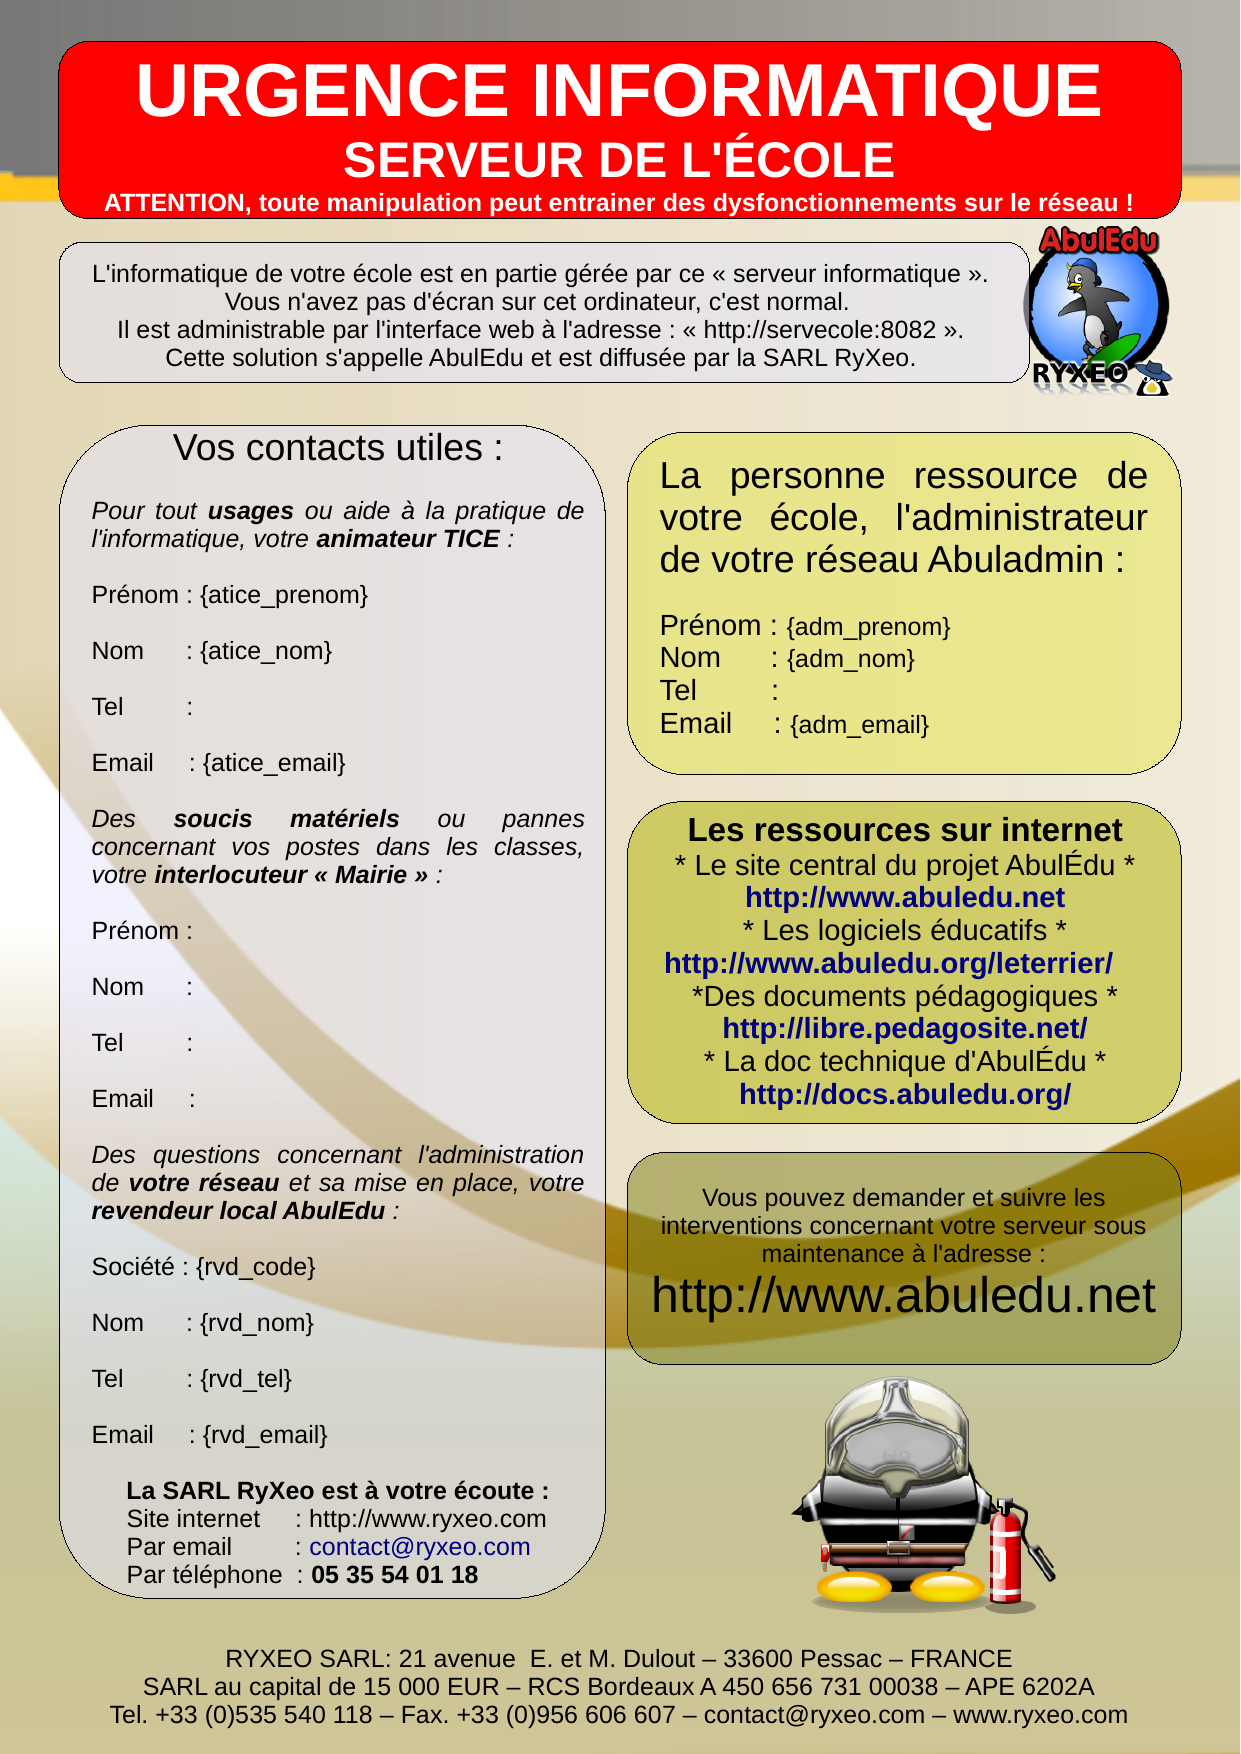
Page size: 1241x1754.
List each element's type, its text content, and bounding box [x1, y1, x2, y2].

text_box [63, 242, 1030, 374]
text_box La personne ressource de votre école, l'administrateur de votre réseau Abuladmin : Prénom : {adm_prenom} Nom : {adm_nom} Tel : Email : {adm_email} [644, 447, 1164, 748]
text_box [601, 488, 606, 1535]
text_box [646, 432, 1163, 447]
text_box [658, 1119, 1150, 1124]
text_box URGENCE INFORMATIQUE SERVEUR DE L'ÉCOLE ATTENTION, toute manipulation peut entrainer des dysfonctionnements sur le réseau ! [58, 41, 1182, 224]
text_box [69, 379, 1019, 383]
text_box Les ressources sur internet * Le site central du projet AbulÉdu * http://www.abuledu.net * Les logiciels éducatifs * http://www.abuledu.org/leterrier/ *Des documents pédagogiques * http://libre.pedagosite.net/ * La doc technique d'AbulÉdu * http://docs.abuledu.org/ [629, 803, 1182, 1119]
text_box L'informatique de votre école est en partie gérée par ce « serveur informatique ». Vous n'avez pas d'écran sur cet ordinateur, c'est normal. Il est administrable par l'interface web à l'adresse : « http://servecole:8082 ». Cette solution s'appelle AbulEdu et est diffusée par la SARL RyXeo. [59, 252, 1025, 379]
text_box Vos contacts utiles : Pour tout usages ou aide à la pratique de l'informatique, votre animateur TICE : Prénom : {atice_prenom} Nom : {atice_nom} Tel : Email : {atice_email} Des soucis matériels ou pannes concernant vos postes dans les classes, votre interlocuteur « Mairie » : Prénom : Nom : Tel : Email : Des questions concernant l'administration de votre réseau et sa mise en place, votre revendeur local AbulEdu : Société : {rvd_code} Nom : {rvd_nom} Tel : {rvd_tel} Email : {rvd_email} La SARL RyXeo est à votre écoute : Site internet : http://www.ryxeo.com Par email : contact@ryxeo.com Par téléphone : 05 35 54 01 18 [76, 419, 601, 1597]
text_box RYXEO SARL: 21 avenue E. et M. Dulout – 33600 Pessac – FRANCE SARL au capital de 15 000 EUR – RCS Bordeaux A 450 656 731 00038 – APE 6202A Tel. +33 (0)535 540 118 – Fax. +33 (0)956 606 607 – contact@ryxeo.com – www.ryxeo.com [58, 1637, 1182, 1737]
text_box [630, 1343, 1179, 1365]
picture [0, 0, 1241, 1754]
text_box Vous pouvez demander et suivre les interventions concernant votre serveur sous maintenance à l'adresse : http://www.abuledu.net [627, 1175, 1182, 1343]
text_box [629, 1152, 1179, 1175]
text_box [59, 463, 76, 1561]
text_box [627, 448, 1182, 775]
